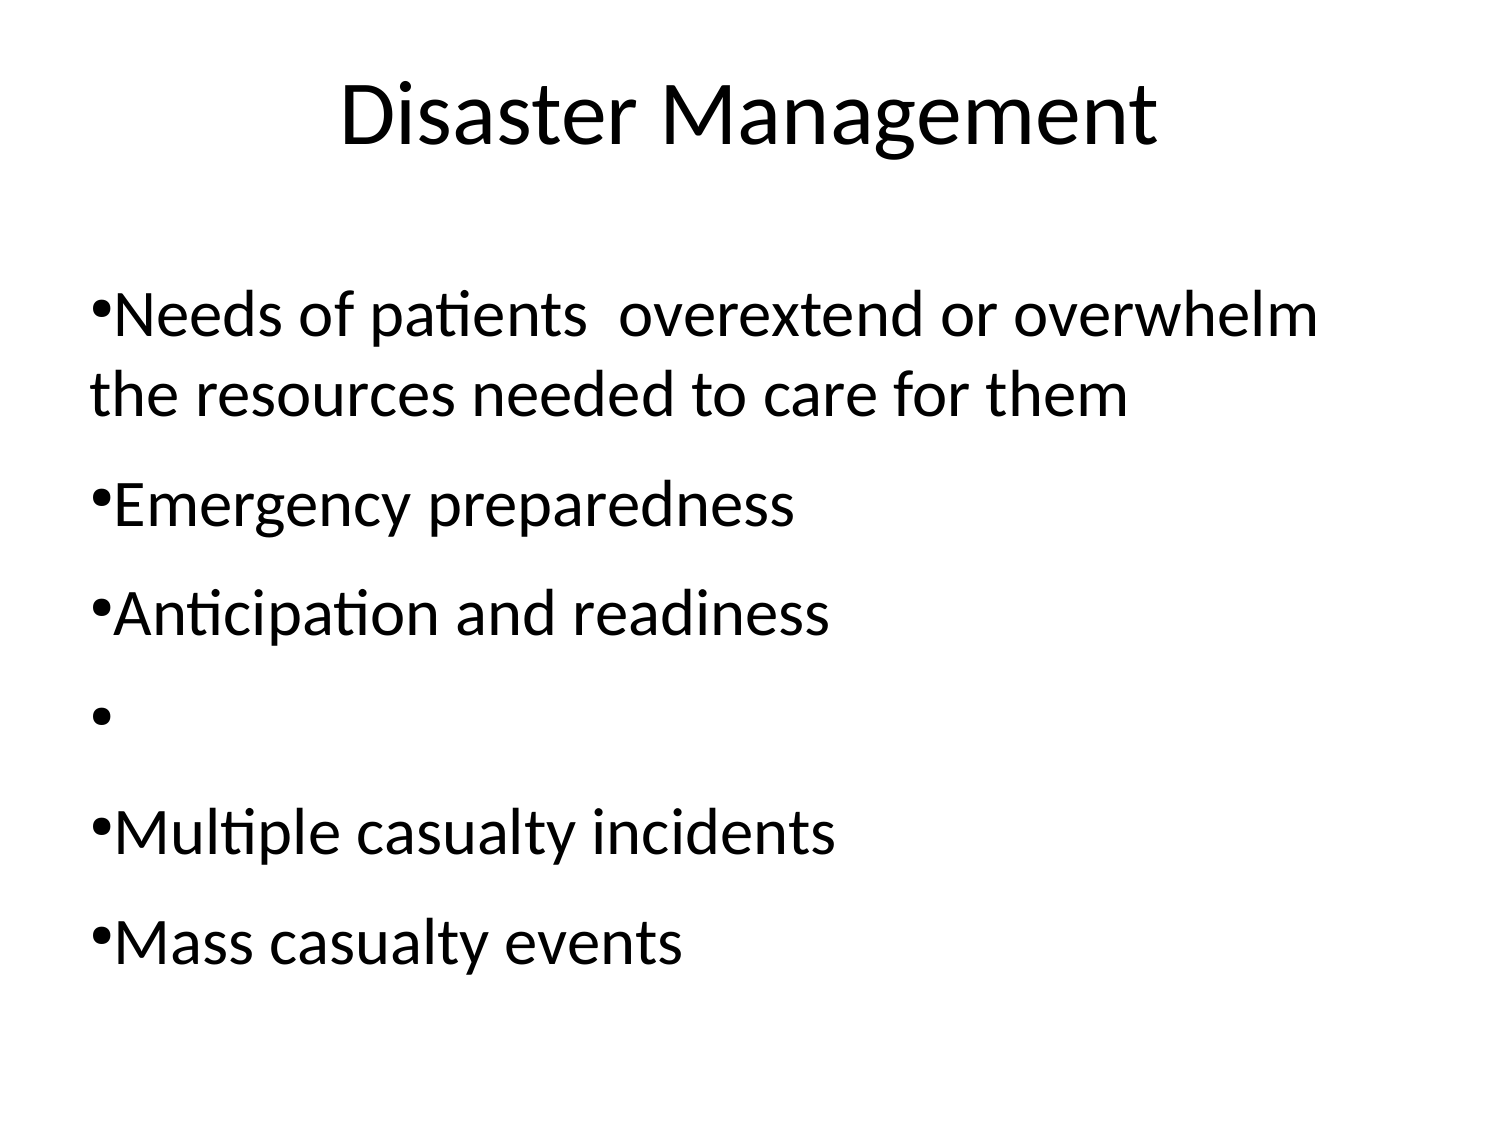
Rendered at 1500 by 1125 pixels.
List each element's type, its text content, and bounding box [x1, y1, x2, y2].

list Needs of patients overextend or overwhelm the resources needed to care for them Emergency preparedness Anticipation and readiness Multiple casualty incidents Mass casualty events [75, 262, 1425, 1005]
title Disaster Management [75, 45, 1425, 233]
